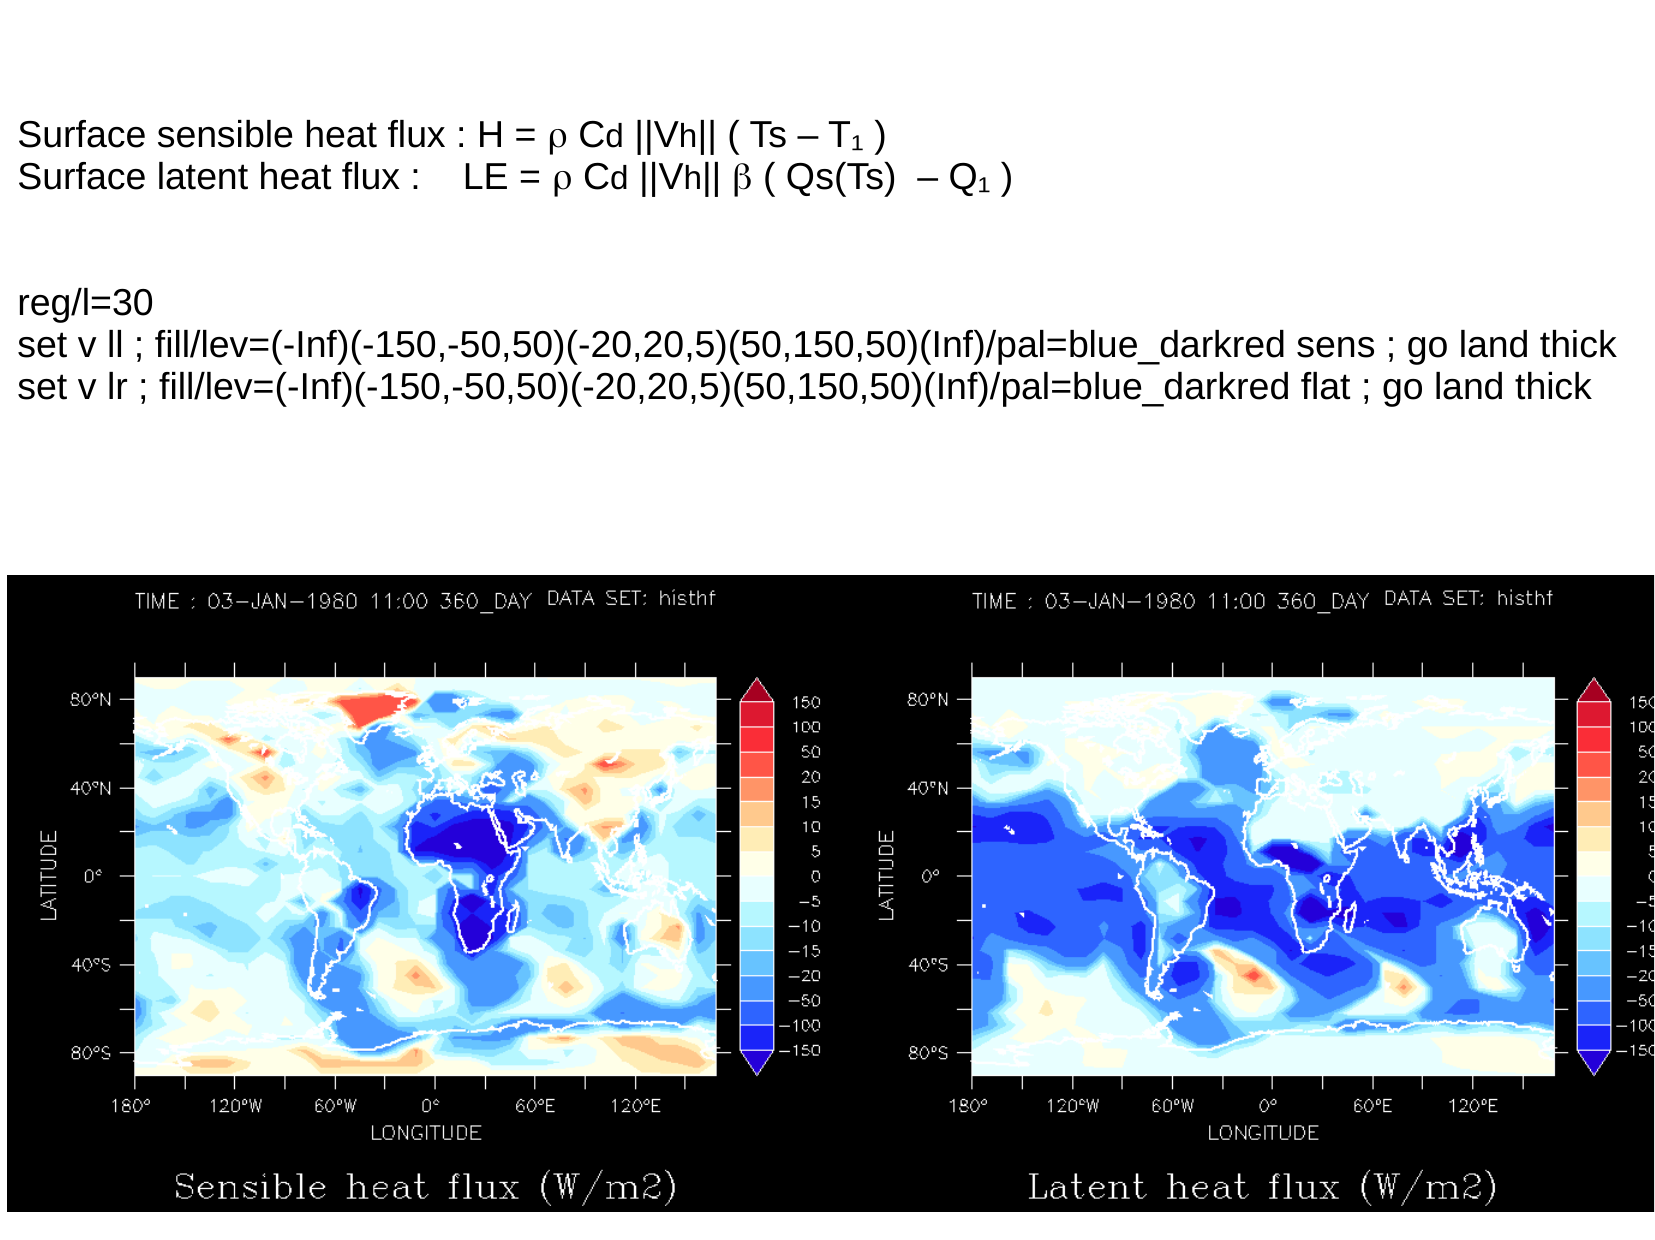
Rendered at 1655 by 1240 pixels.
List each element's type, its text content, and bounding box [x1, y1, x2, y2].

text_box Surface sensible heat flux : H = r Cd ||Vh|| ( Ts – T₁ ) Surface latent heat flux : LE = r Cd ||Vh|| b ( Qs(Ts) – Q₁ ) reg/l=30 set v ll ; fill/lev=(-Inf)(-150,-50,50)(-20,20,5)(50,150,50)(Inf)/pal=blue_darkred sens ; go land thick set v lr ; fill/lev=(-Inf)(-150,-50,50)(-20,20,5)(50,150,50)(Inf)/pal=blue_darkred flat ; go land thick [2, 106, 1655, 710]
picture [7, 575, 1655, 1212]
